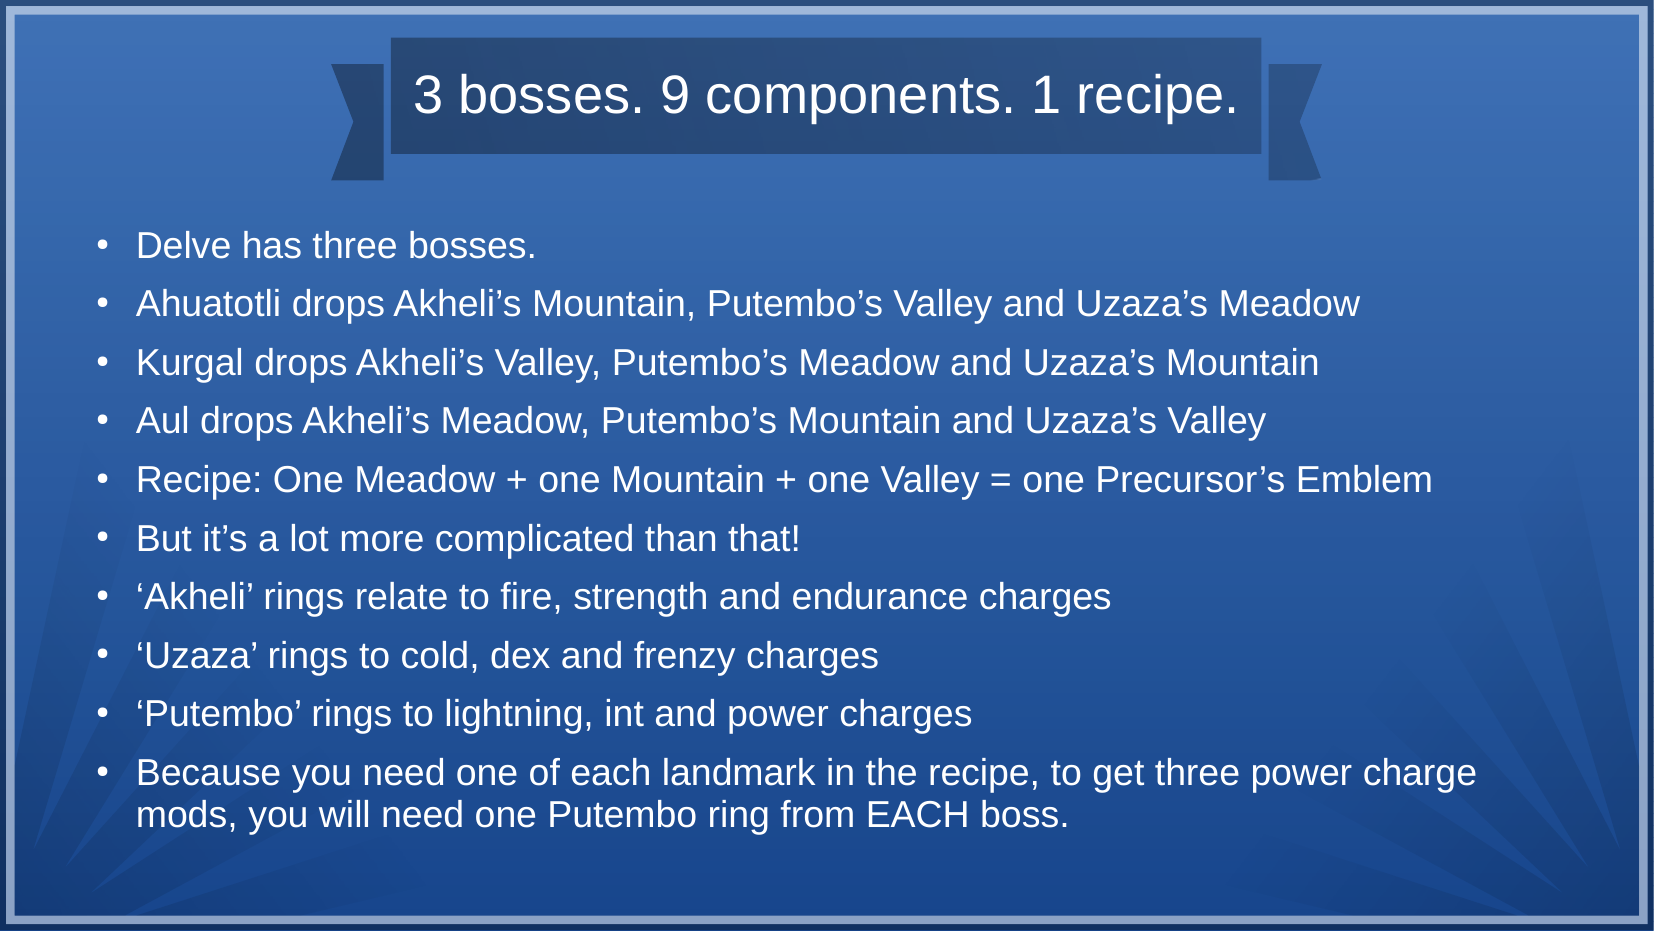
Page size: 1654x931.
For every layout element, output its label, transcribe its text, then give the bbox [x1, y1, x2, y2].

list Delve has three bosses. Ahuatotli drops Akheli’s Mountain, Putembo’s Valley and Uzaza’s Meadow Kurgal drops Akheli’s Valley, Putembo’s Meadow and Uzaza’s Mountain Aul drops Akheli’s Meadow, Putembo’s Mountain and Uzaza’s Valley Recipe: One Meadow + one Mountain + one Valley = one Precursor’s Emblem But it’s a lot more complicated than that! ‘Akheli’ rings relate to fire, strength and endurance charges ‘Uzaza’ rings to cold, dex and frenzy charges ‘Putembo’ rings to lightning, int and power charges Because you need one of each landmark in the recipe, to get three power charge mods, you will need one Putembo ring from EACH boss. [82, 224, 1571, 848]
title 3 bosses. 9 components. 1 recipe. [389, 35, 1264, 154]
